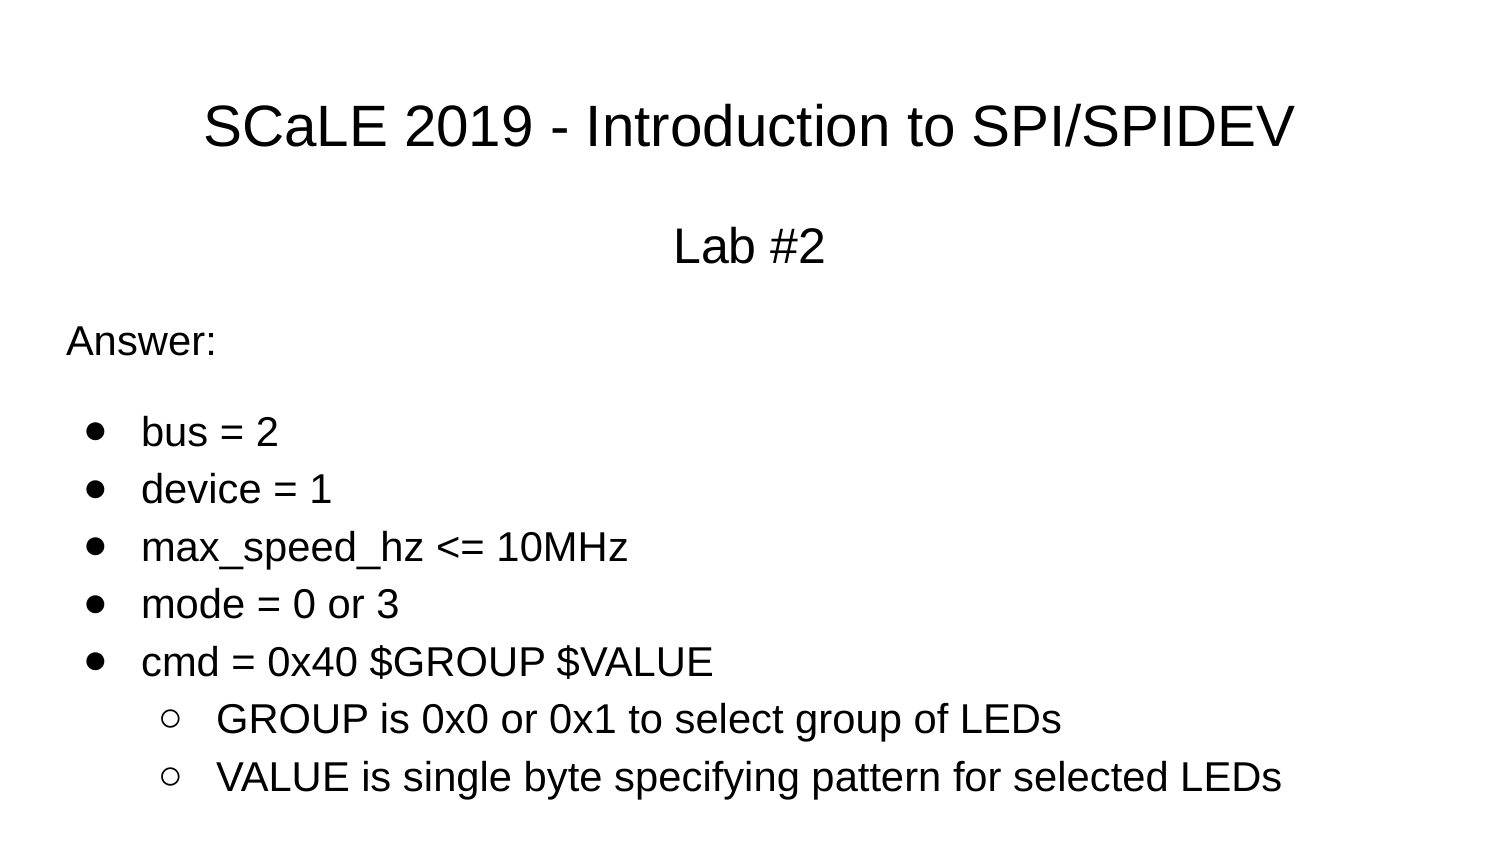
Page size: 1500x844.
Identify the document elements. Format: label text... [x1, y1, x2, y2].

list Lab #2 Answer: bus = 2 device = 1 max_speed_hz <= 10MHz mode = 0 or 3 cmd = 0x40 $GROUP $VALUE GROUP is 0x0 or 0x1 to select group of LEDs VALUE is single byte specifying pattern for selected LEDs [51, 189, 1449, 828]
title SCaLE 2019 - Introduction to SPI/SPIDEV [51, 72, 1449, 167]
